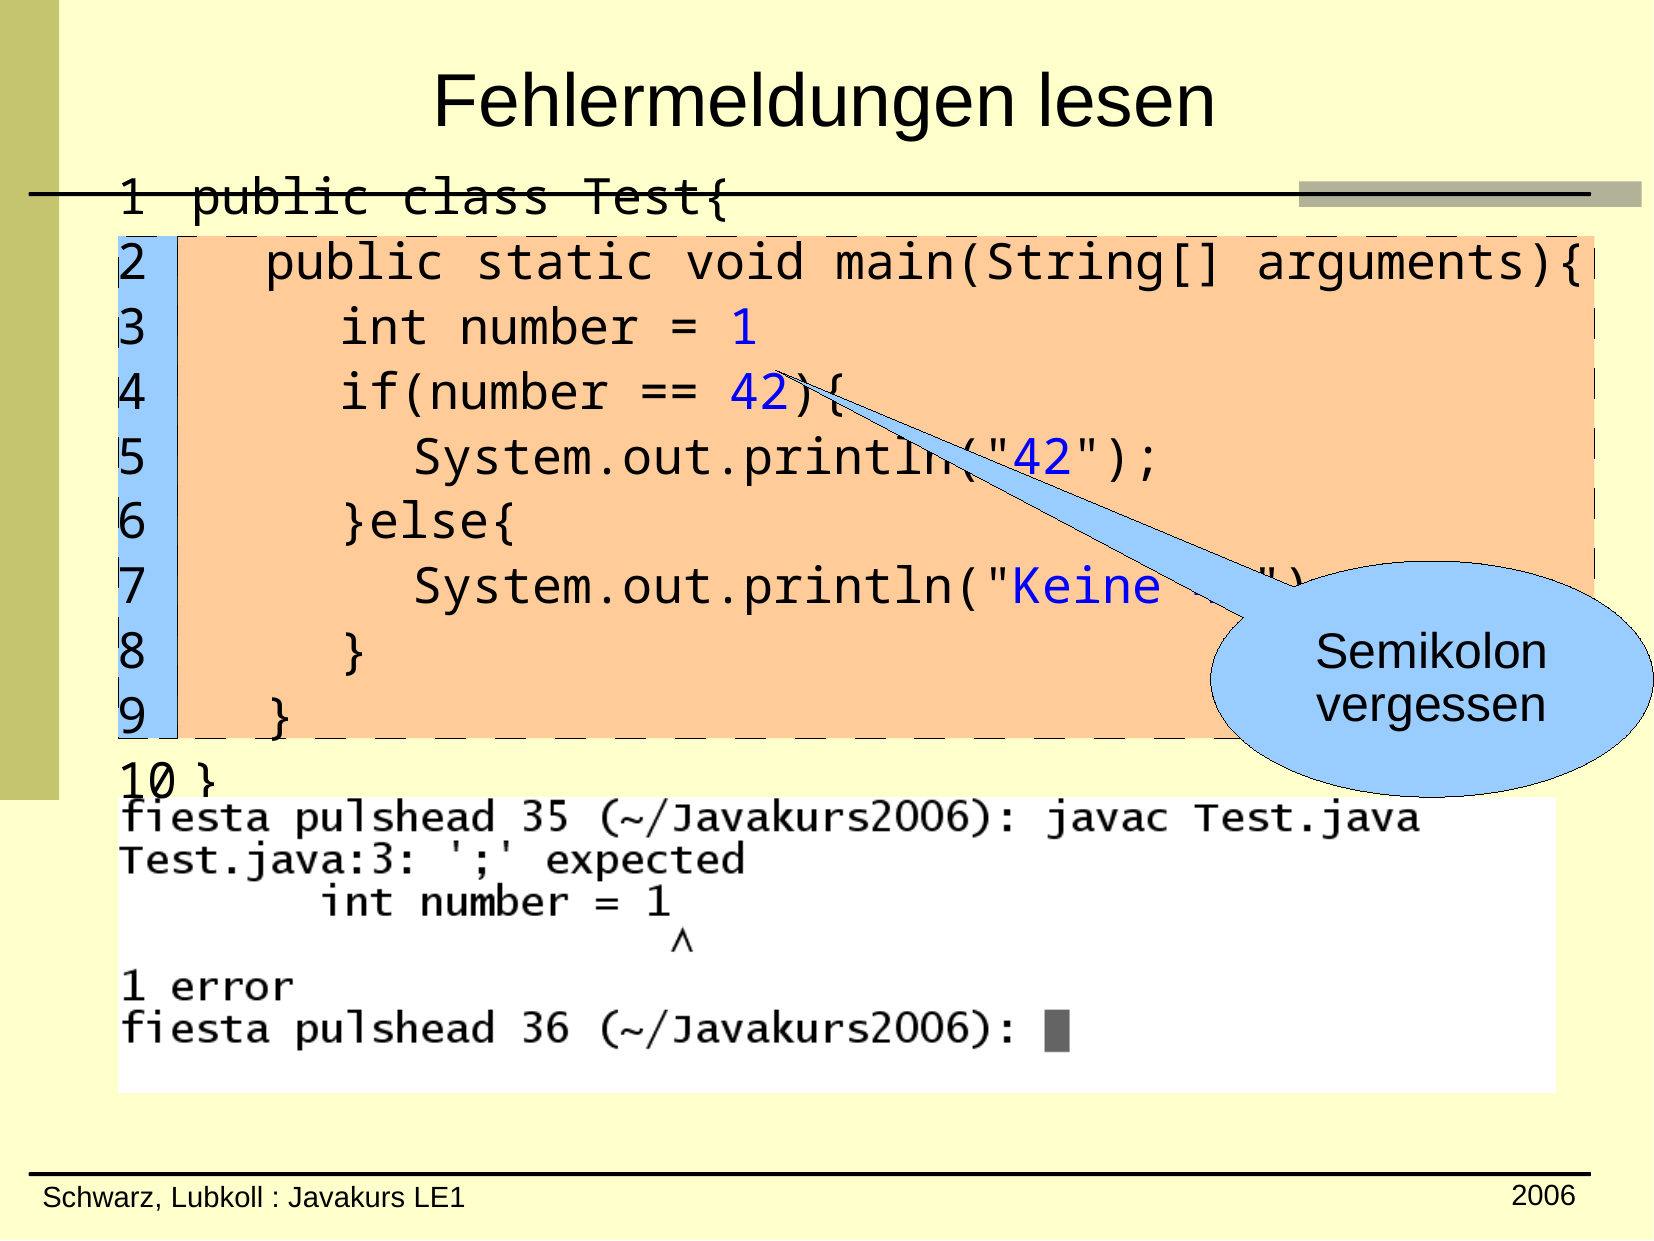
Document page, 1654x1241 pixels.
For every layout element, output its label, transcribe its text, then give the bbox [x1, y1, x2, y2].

picture [118, 797, 1556, 1093]
text_box 1 2 3 4 5 6 7 8 9 10 [118, 236, 178, 739]
text_box public class Test{ public static void main(String[] arguments){ int number = 1 if(number == 42){ System.out.println("42"); }else{ System.out.println("Keine 42"); } } } [178, 236, 1595, 739]
text_box Semikolon vergessen [775, 370, 1654, 798]
title Fehlermeldungen lesen [119, 19, 1532, 188]
